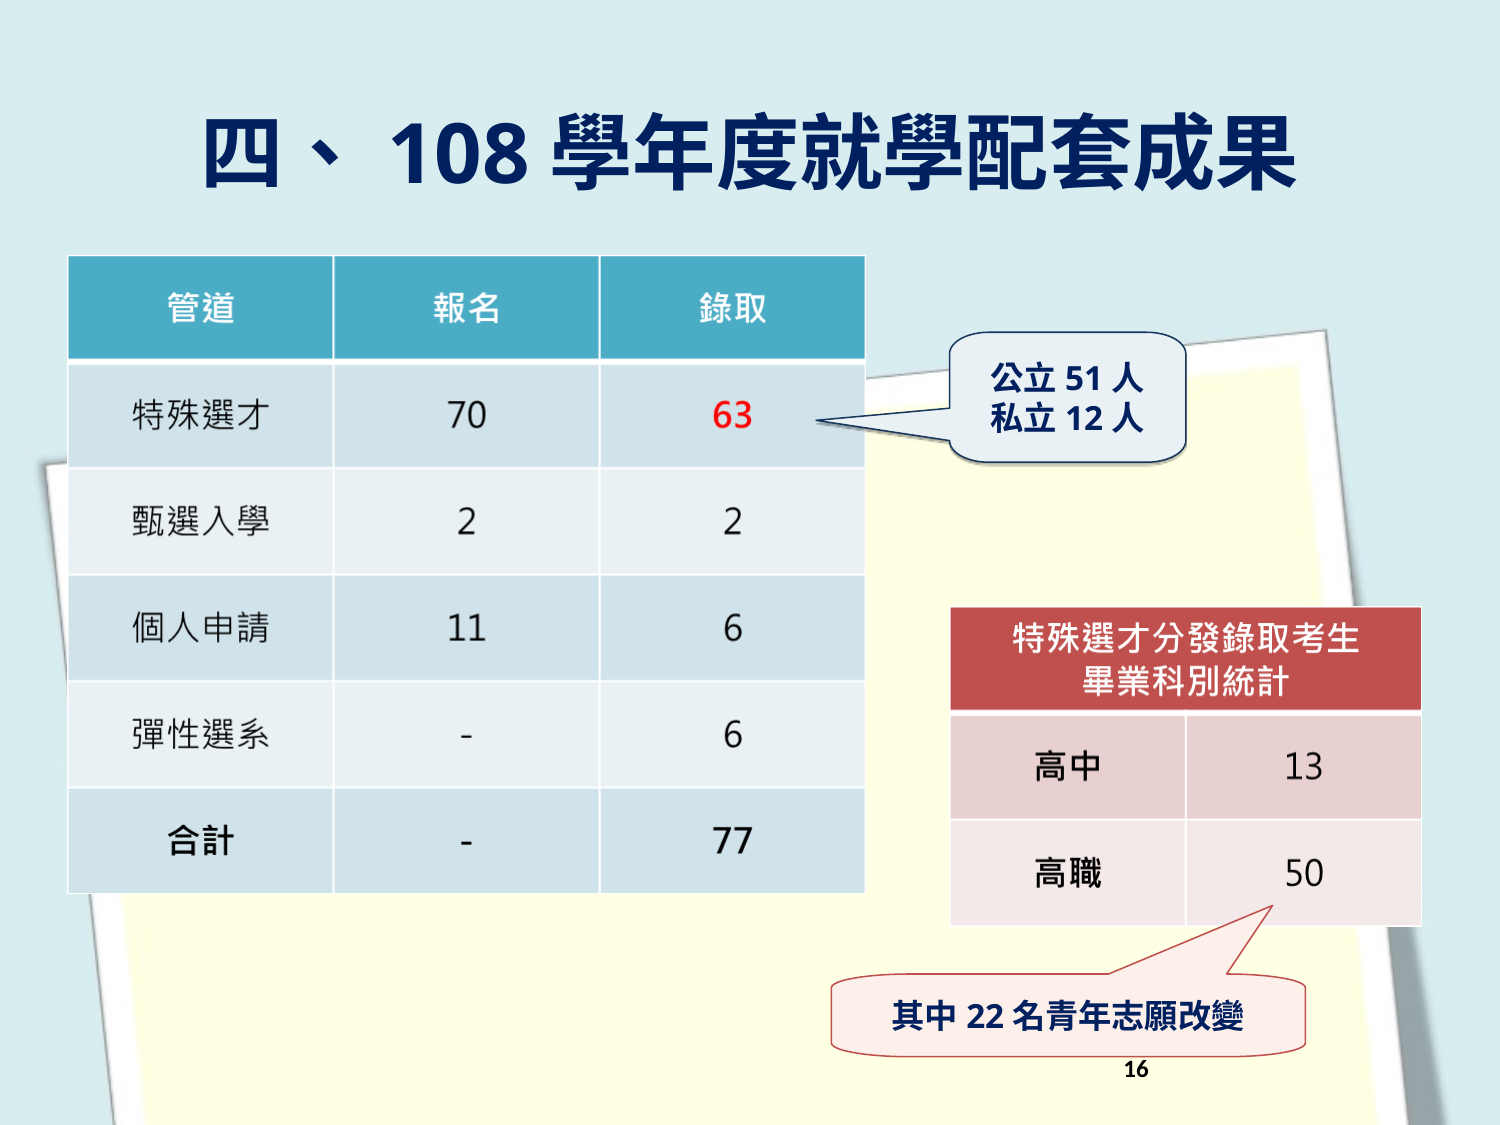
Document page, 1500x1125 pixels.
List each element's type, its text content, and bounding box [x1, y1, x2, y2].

text_box 公立51人 私立12人 [816, 332, 1186, 463]
text_box 16 [1108, 1037, 1459, 1098]
text_box 其中22名青年志願改變 [831, 905, 1306, 1057]
picture [949, 607, 1422, 928]
text_box 四、108學年度就學配套成果 [0, 92, 1500, 188]
picture [67, 256, 866, 894]
